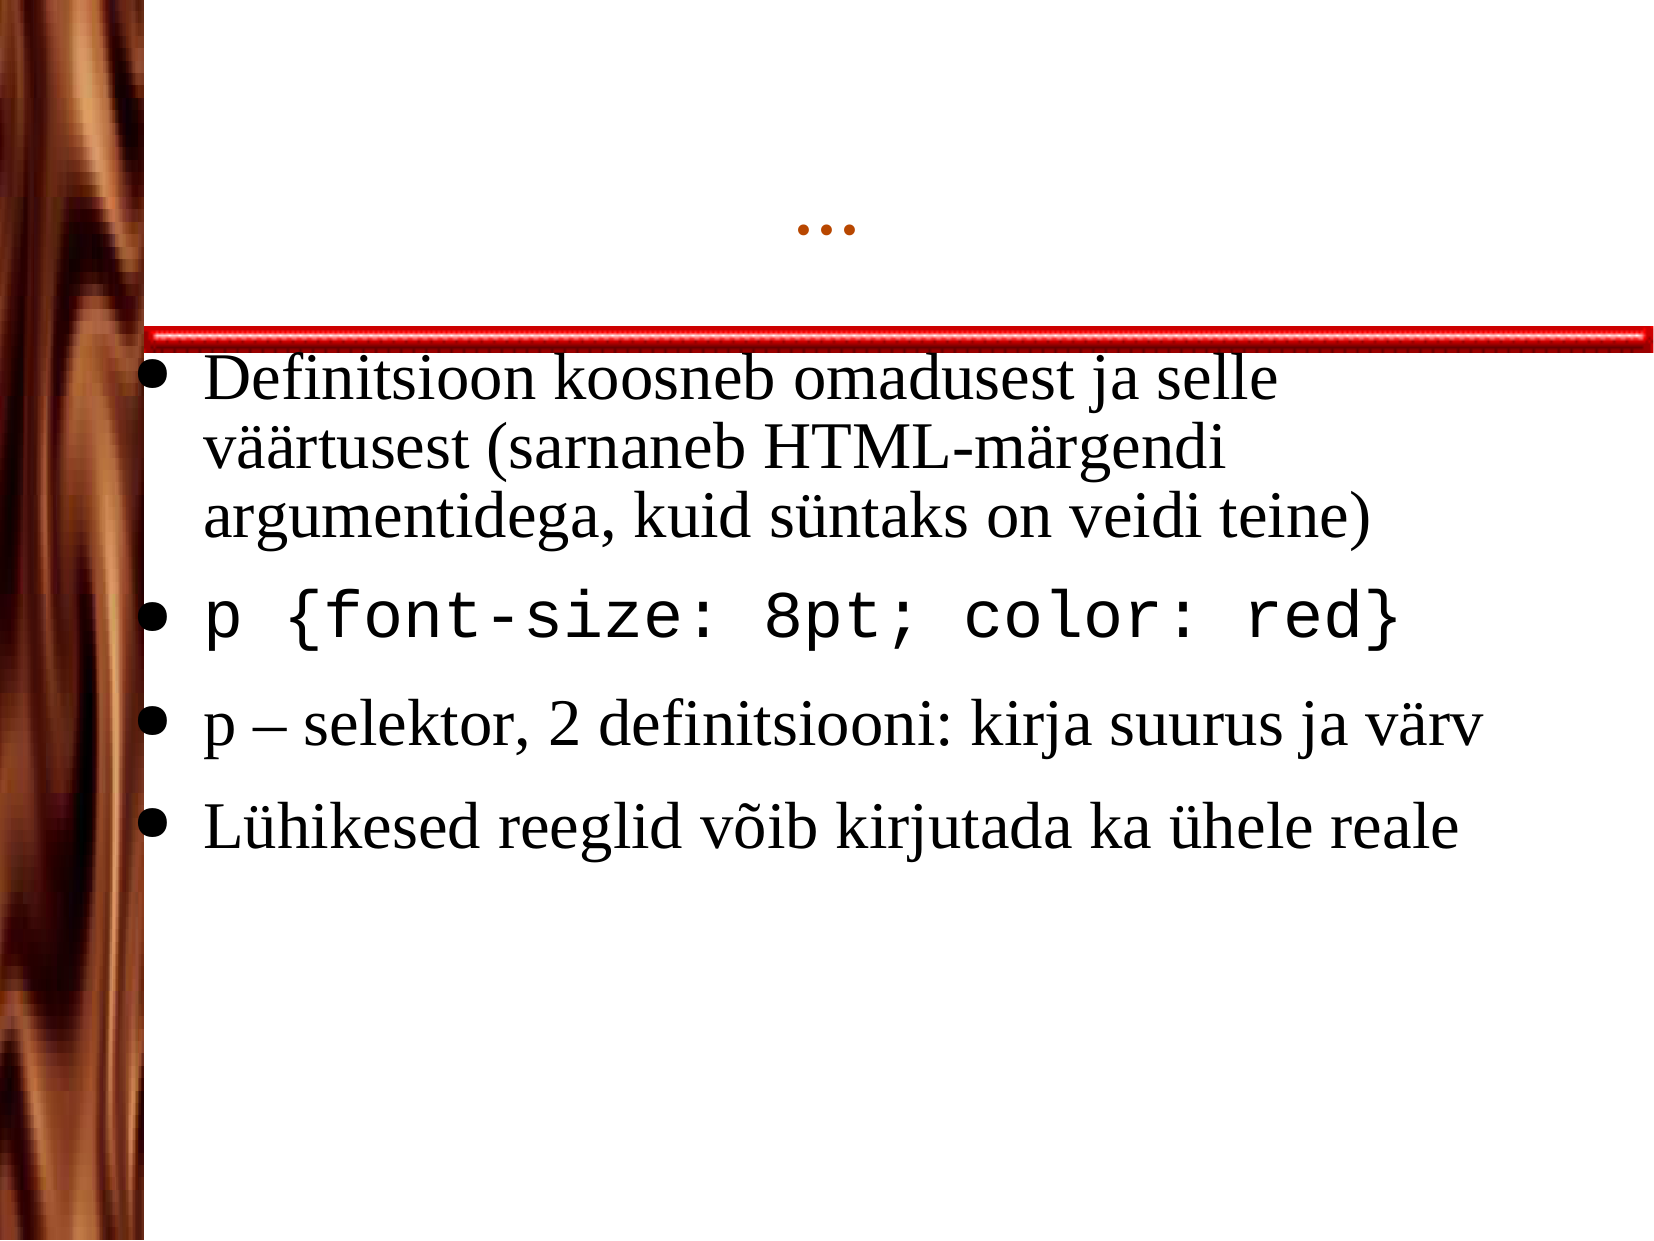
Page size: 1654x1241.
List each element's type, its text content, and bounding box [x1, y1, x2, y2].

list Definitsioon koosneb omadusest ja selle väärtusest (sarnaneb HTML-märgendi argumentidega, kuid süntaks on veidi teine) p {font-size: 8pt; color: red} p – selektor, 2 definitsiooni: kirja suurus ja värv Lühikesed reeglid võib kirjutada ka ühele reale [121, 344, 1533, 1126]
picture [0, 0, 1654, 1240]
title ... [121, 100, 1533, 312]
